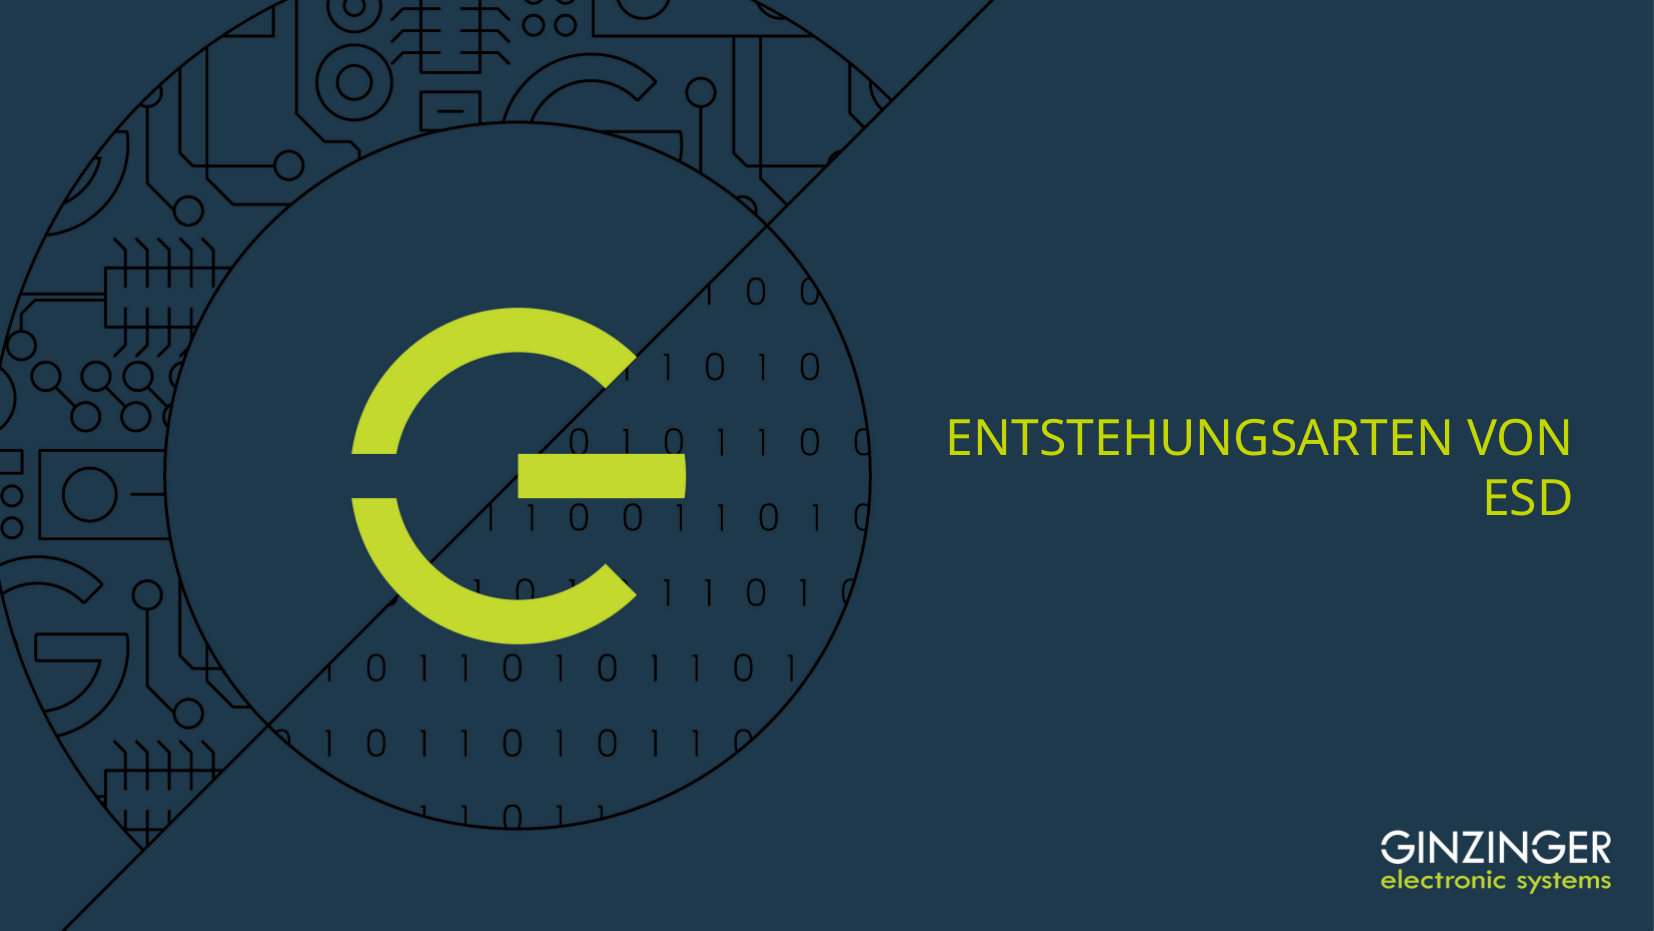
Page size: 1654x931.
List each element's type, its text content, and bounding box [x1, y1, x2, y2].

picture [0, 0, 1654, 931]
title Entstehungsarten von ESD [945, 404, 1575, 527]
